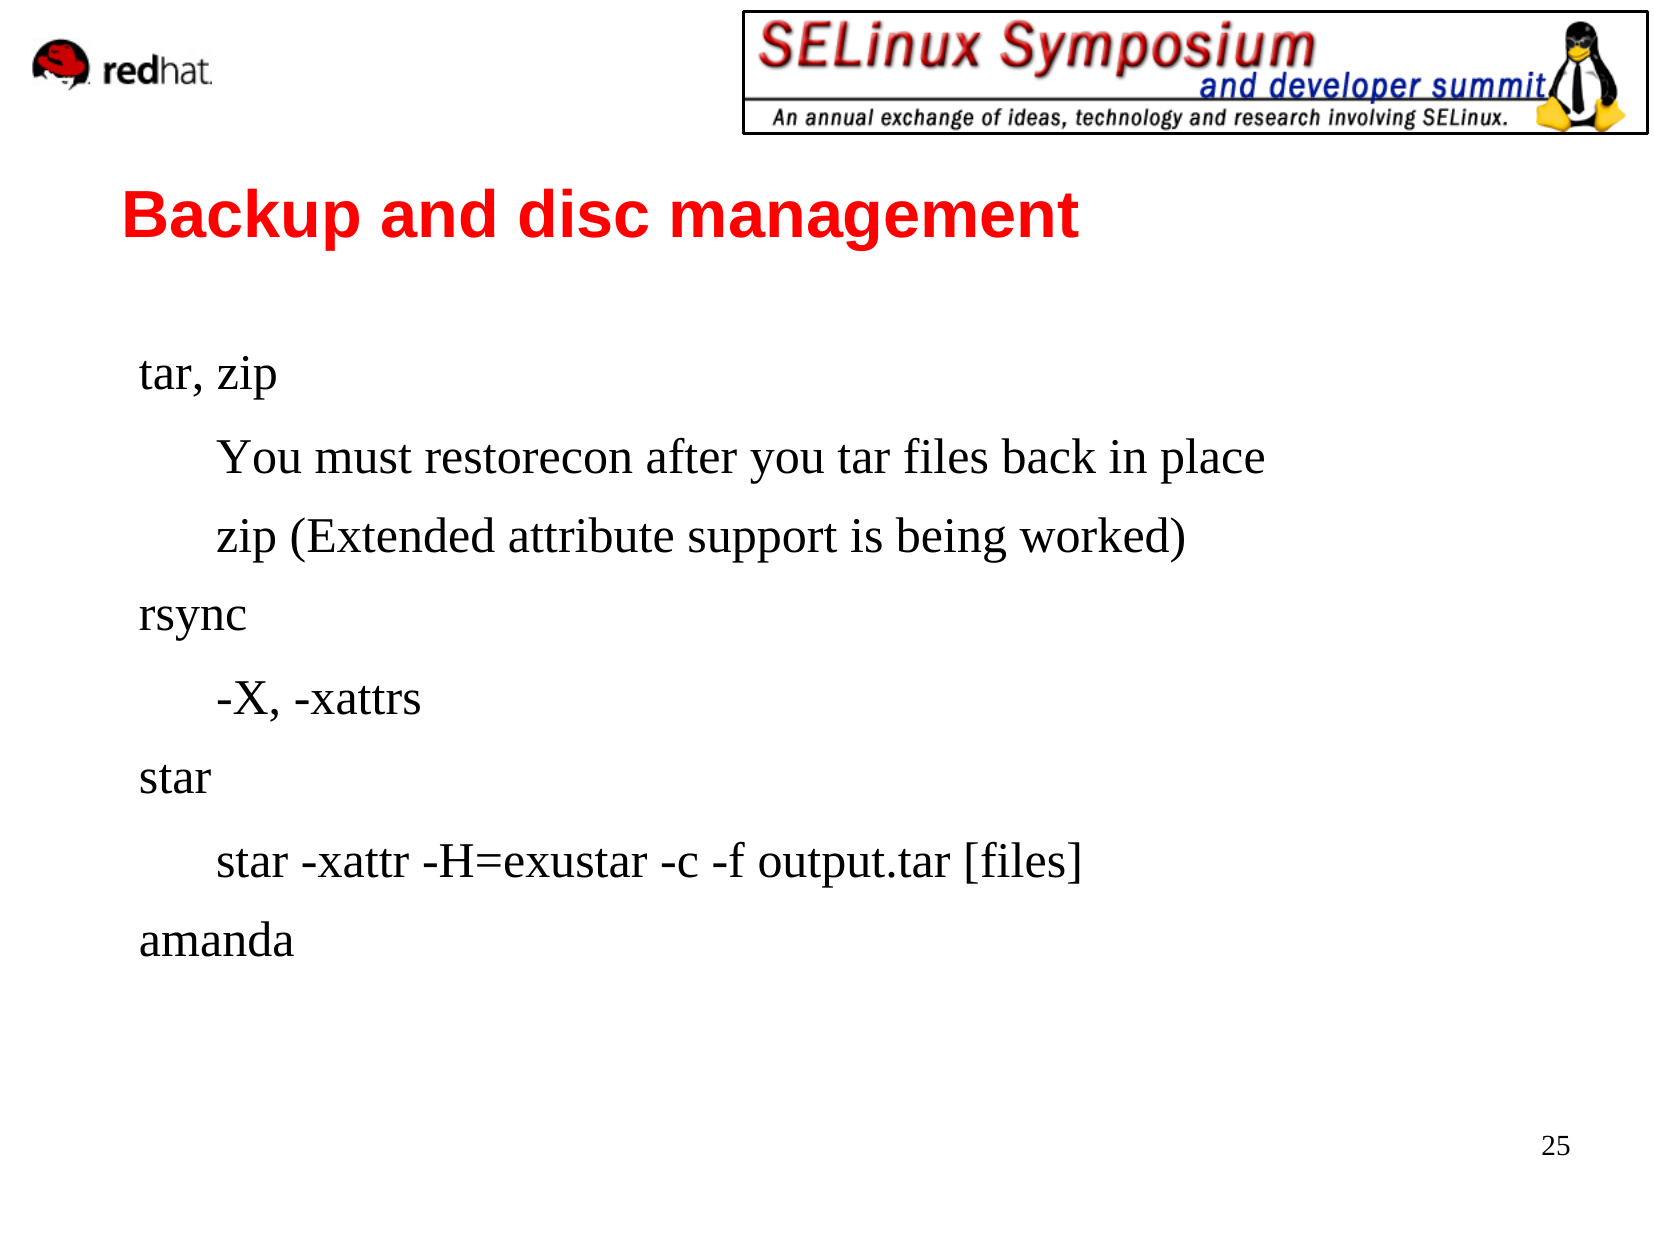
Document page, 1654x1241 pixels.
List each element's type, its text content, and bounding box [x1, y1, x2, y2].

picture [31, 37, 212, 98]
picture [745, 13, 1646, 132]
title Backup and disc management [121, 102, 1583, 310]
list tar, zip You must restorecon after you tar files back in place zip (Extended attribute support is being worked) rsync -X, -xattrs star star -xattr -H=exustar -c -f output.tar [files] amanda [121, 344, 1534, 1126]
